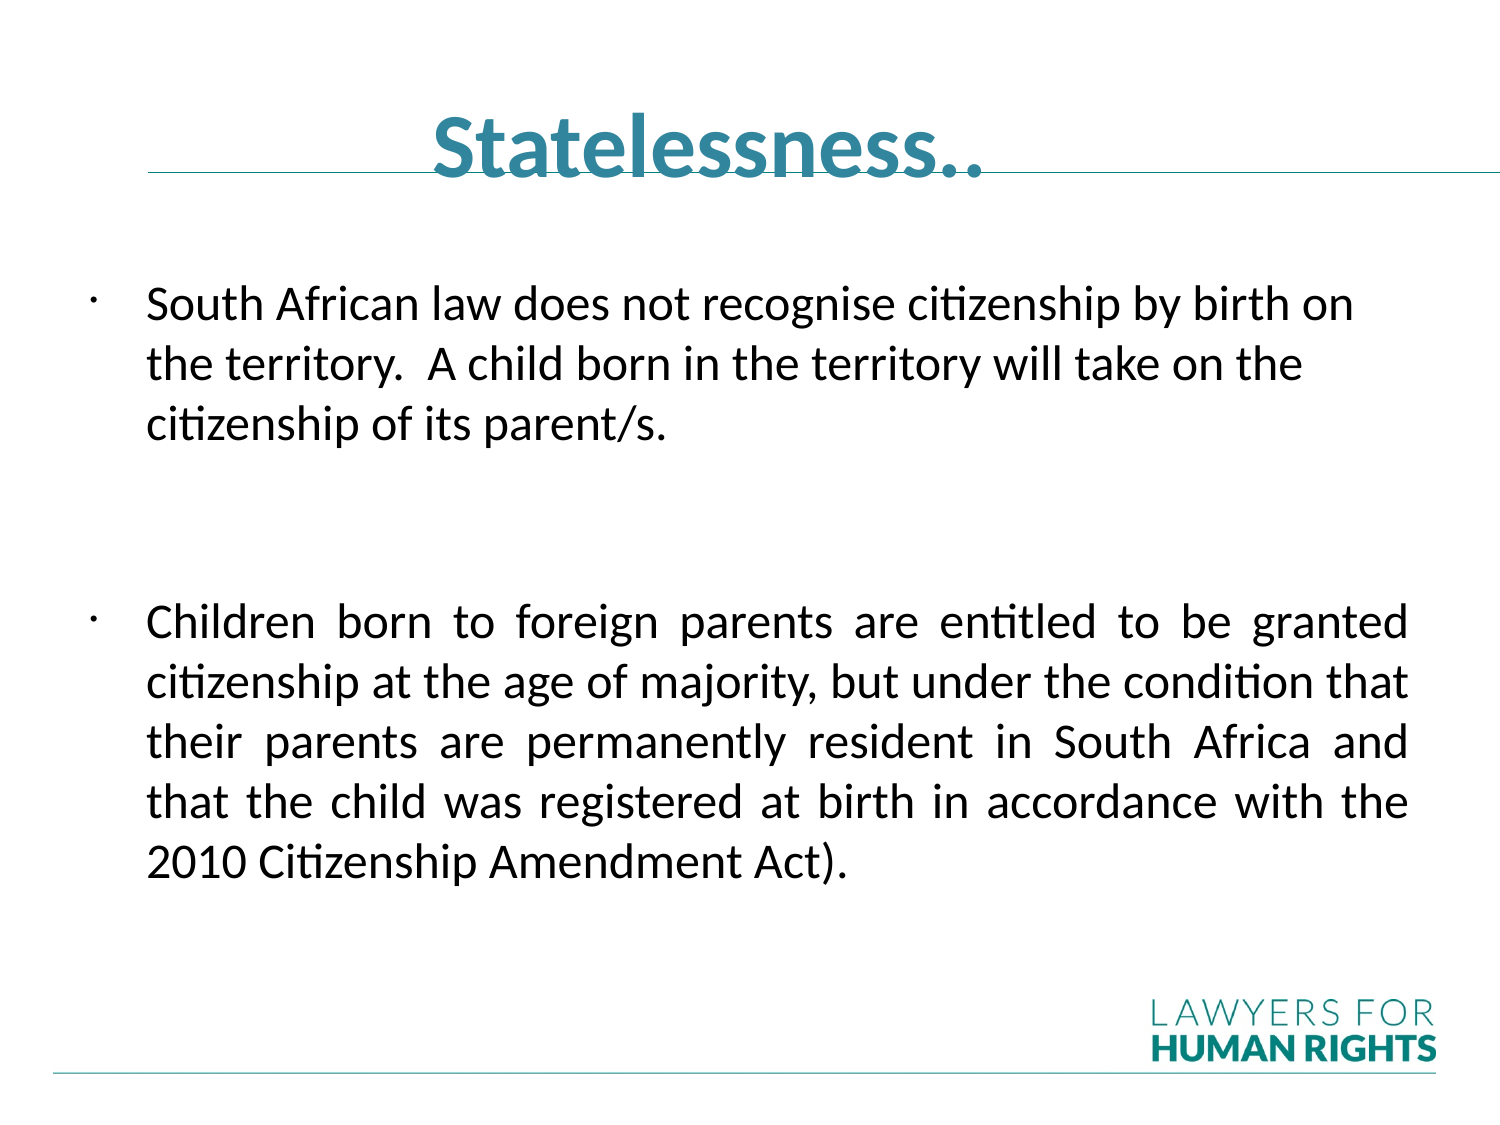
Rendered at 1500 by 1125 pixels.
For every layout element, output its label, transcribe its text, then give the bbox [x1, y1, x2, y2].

list South African law does not recognise citizenship by birth on the territory. A child born in the territory will take on the citizenship of its parent/s. Children born to foreign parents are entitled to be granted citizenship at the age of majority, but under the condition that their parents are permanently resident in South Africa and that the child was registered at birth in accordance with the 2010 Citizenship Amendment Act). [75, 262, 1425, 1035]
picture [53, 999, 1436, 1074]
title Statelessness.. [123, 78, 1296, 197]
